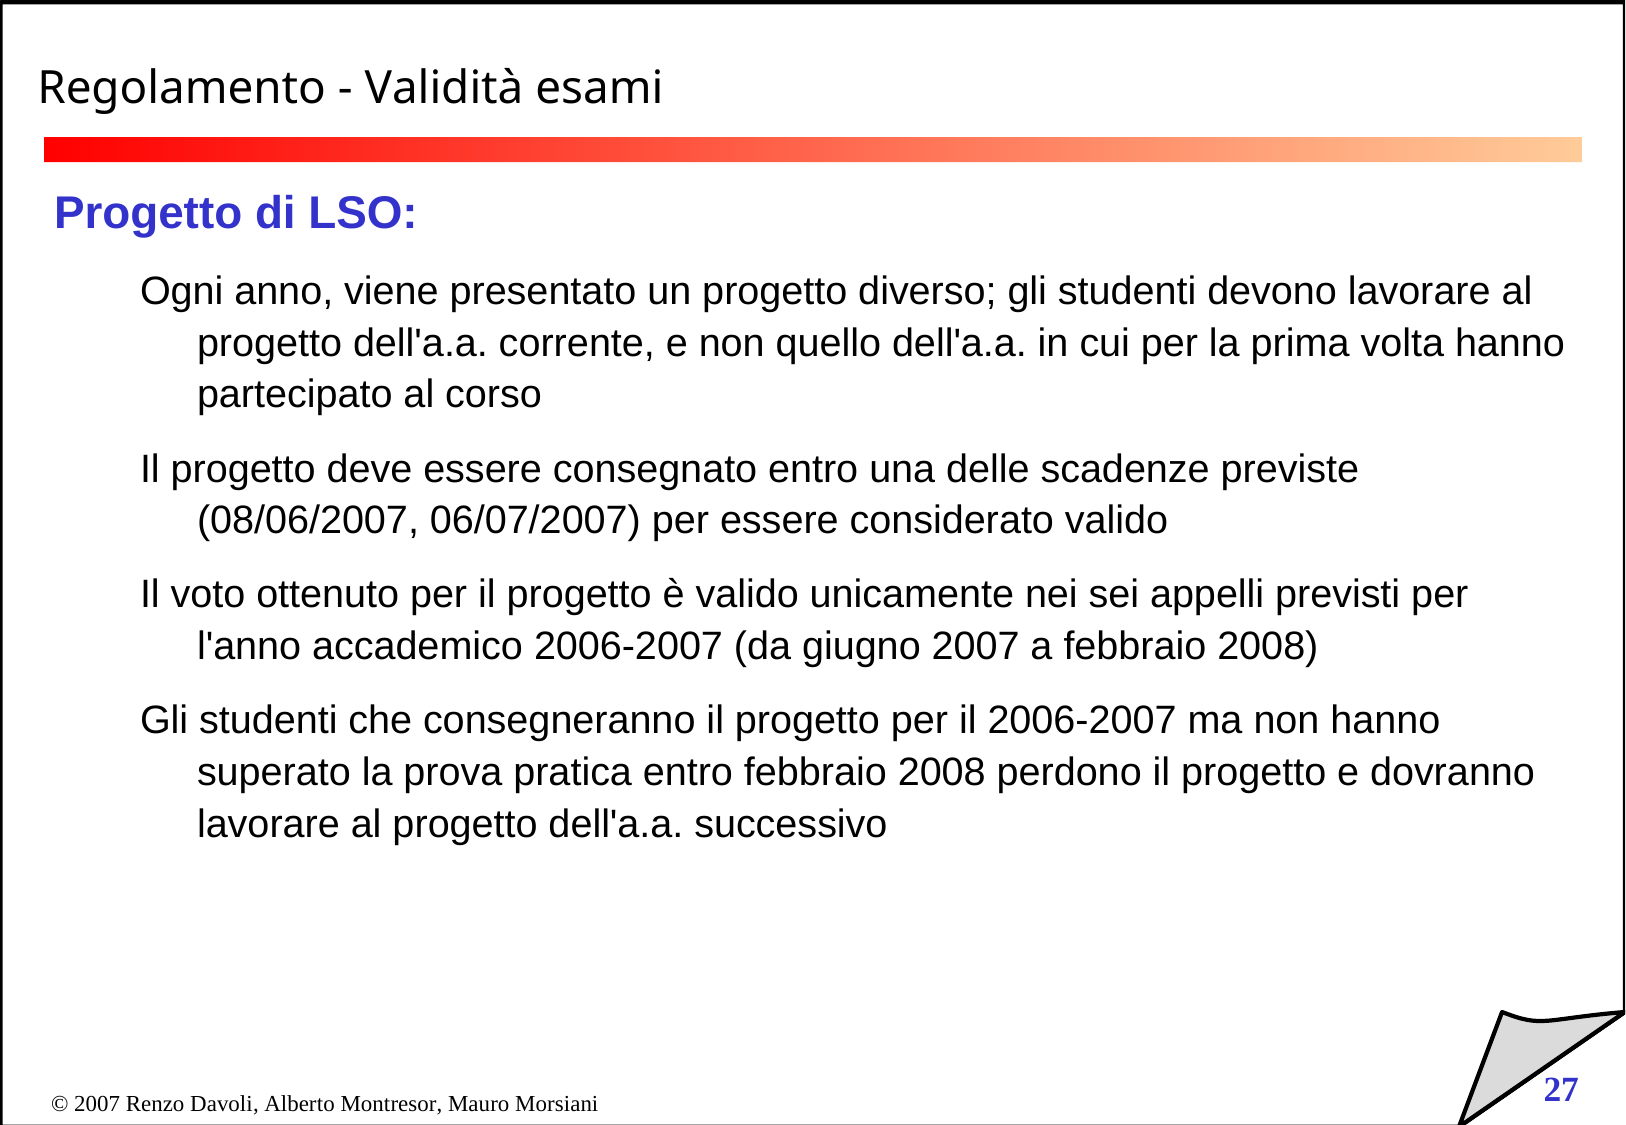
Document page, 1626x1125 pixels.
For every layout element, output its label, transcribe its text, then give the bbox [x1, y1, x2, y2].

title Regolamento - Validità esami [37, 44, 1588, 131]
list Progetto di LSO: Ogni anno, viene presentato un progetto diverso; gli studenti devono lavorare al progetto dell'a.a. corrente, e non quello dell'a.a. in cui per la prima volta hanno partecipato al corso Il progetto deve essere consegnato entro una delle scadenze previste (08/06/2007, 06/07/2007) per essere considerato valido Il voto ottenuto per il progetto è valido unicamente nei sei appelli previsti per l'anno accademico 2006-2007 (da giugno 2007 a febbraio 2008) Gli studenti che consegneranno il progetto per il 2006-2007 ma non hanno superato la prova pratica entro febbraio 2008 perdono il progetto e dovranno lavorare al progetto dell'a.a. successivo [54, 187, 1571, 1125]
